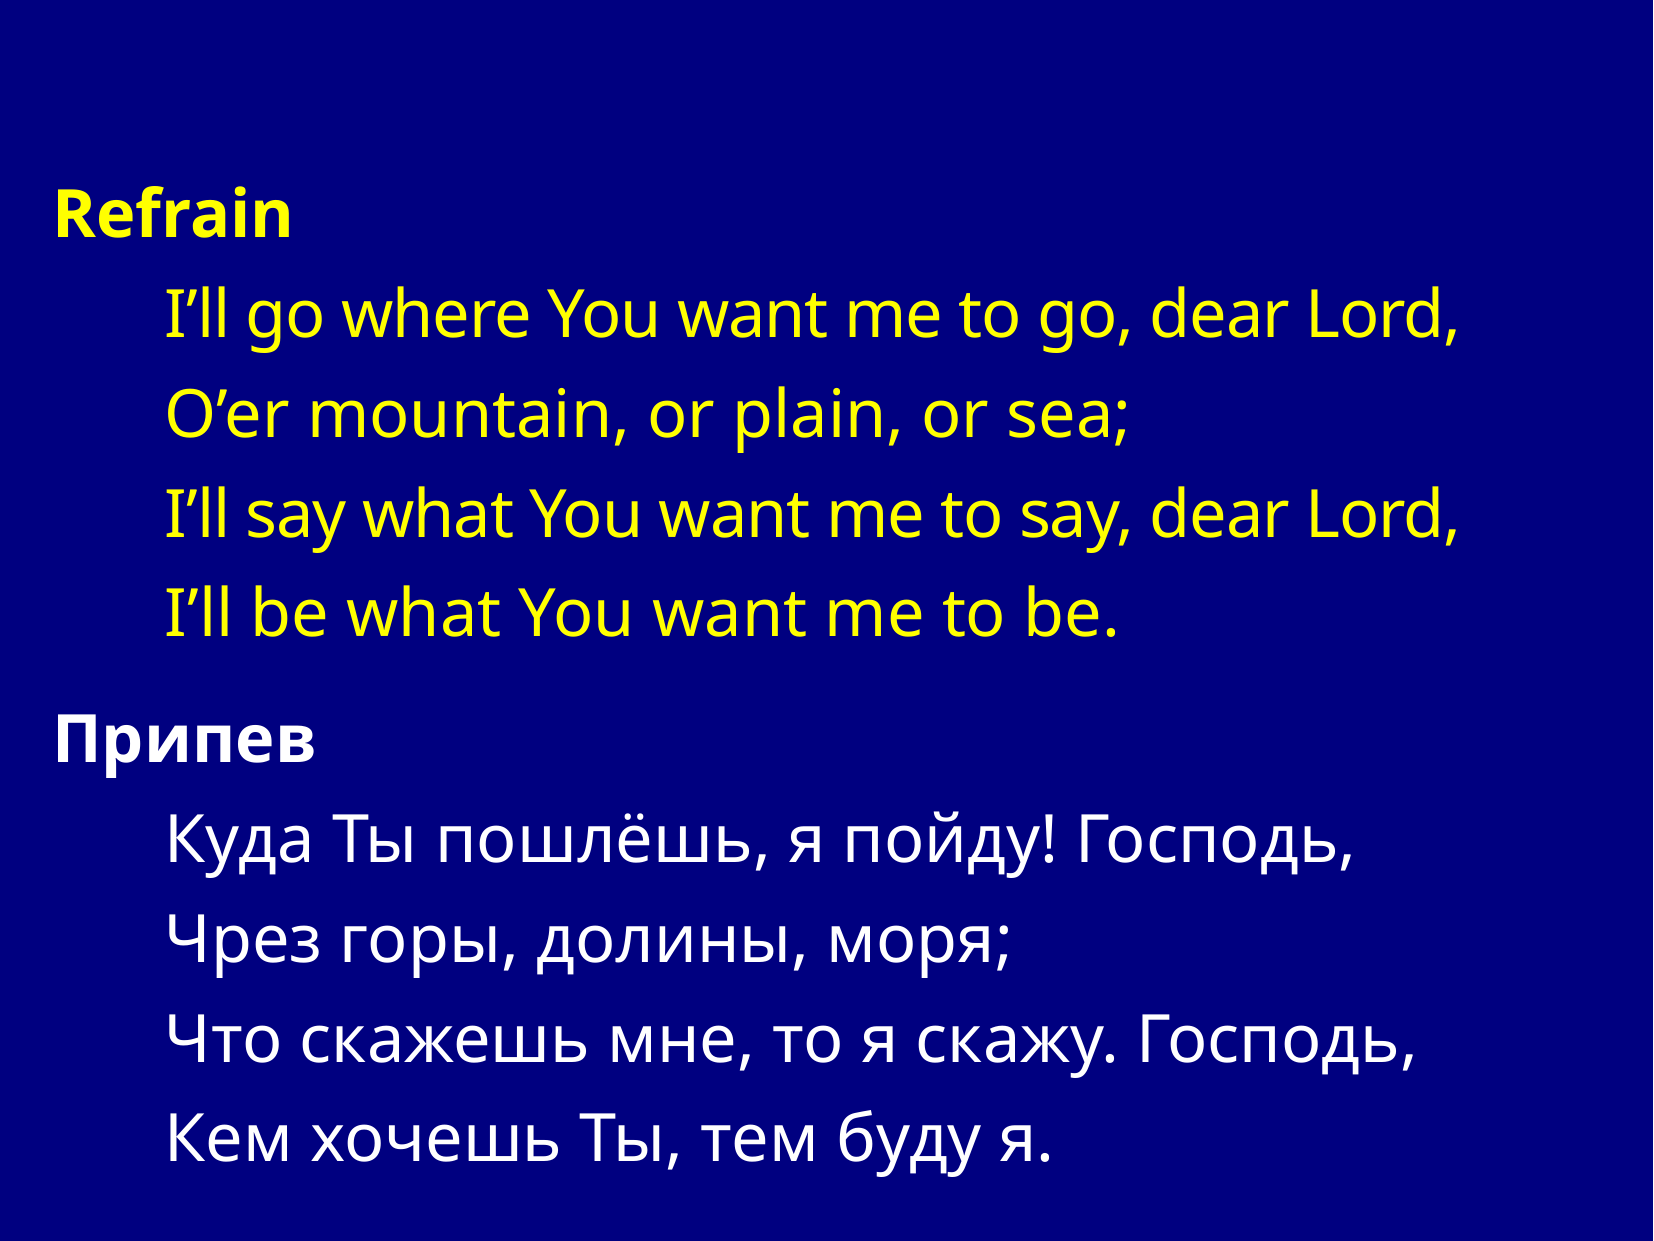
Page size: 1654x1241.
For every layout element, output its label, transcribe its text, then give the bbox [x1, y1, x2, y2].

text_box Refrain I’ll go where You want me to go, dear Lord, O’er mountain, or plain, or sea; I’ll say what You want me to say, dear Lord, I’ll be what You want me to be. [37, 150, 1653, 638]
text_box Припев Куда Ты пошлёшь, я пойду! Господь, Чрез горы, долины, моря; Что скажешь мне, то я скажу. Господь, Кем хочешь Ты, тем буду я. [37, 675, 1576, 1163]
